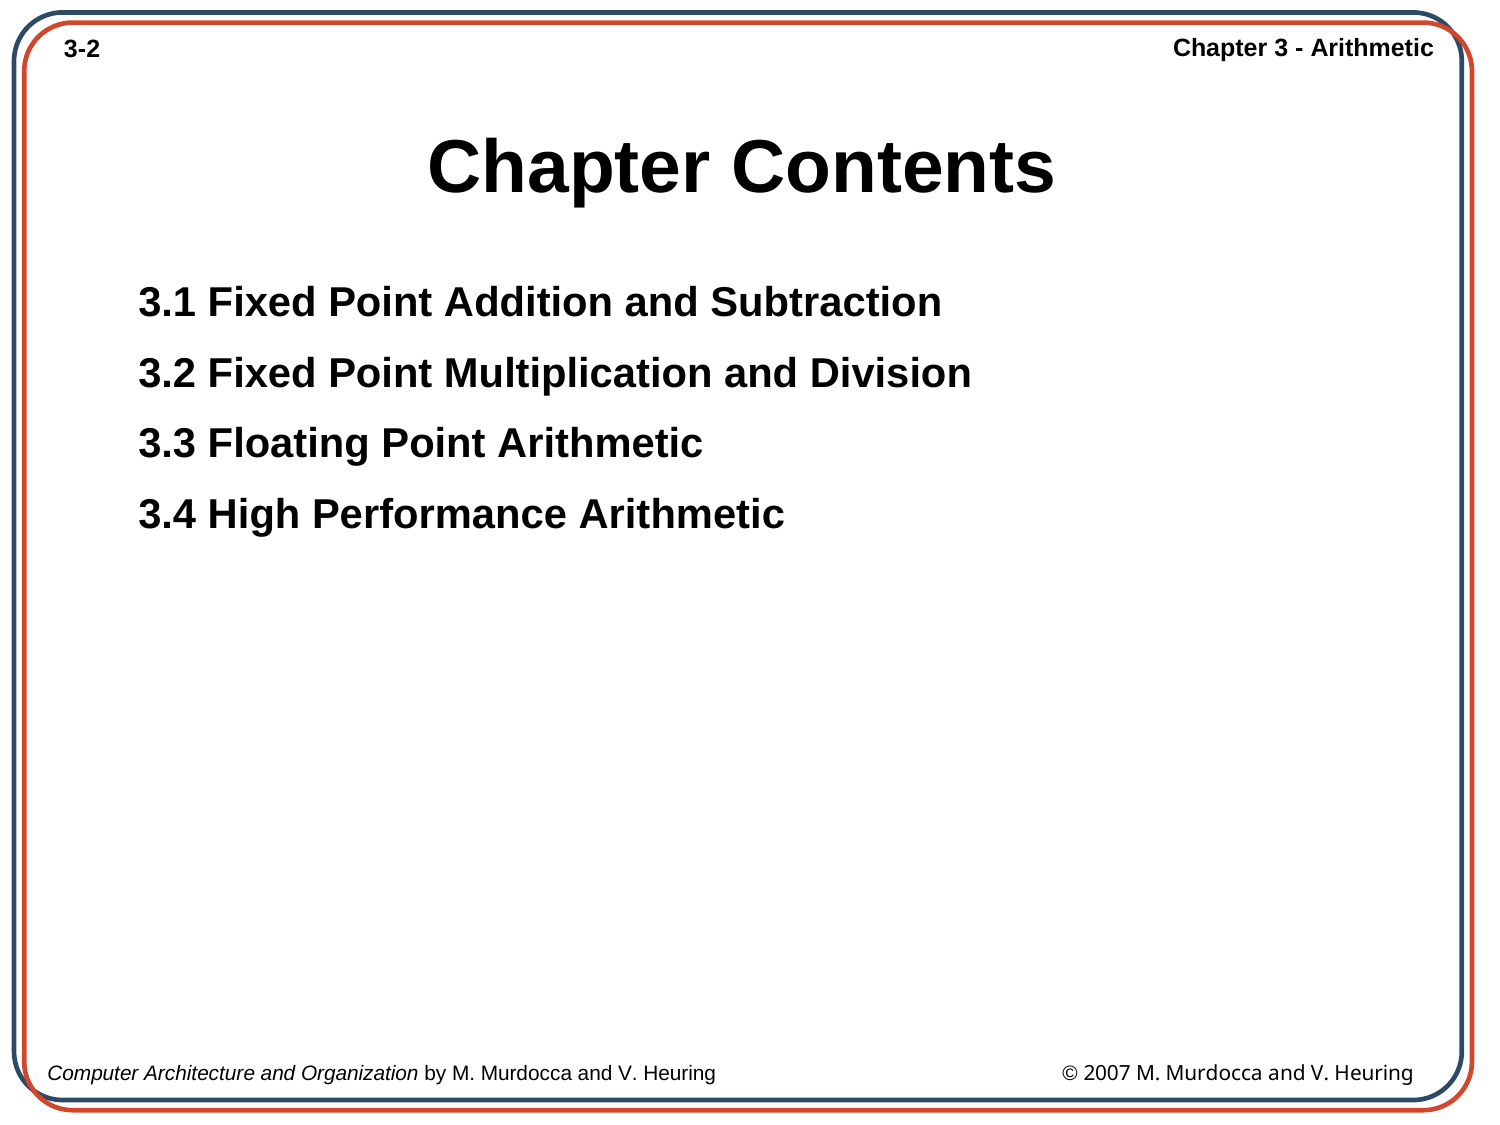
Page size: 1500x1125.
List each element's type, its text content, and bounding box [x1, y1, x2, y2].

list 3.1 Fixed Point Addition and Subtraction 3.2 Fixed Point Multiplication and Division 3.3 Floating Point Arithmetic 3.4 High Performance Arithmetic [99, 262, 1350, 938]
title Chapter Contents [37, 74, 1447, 263]
